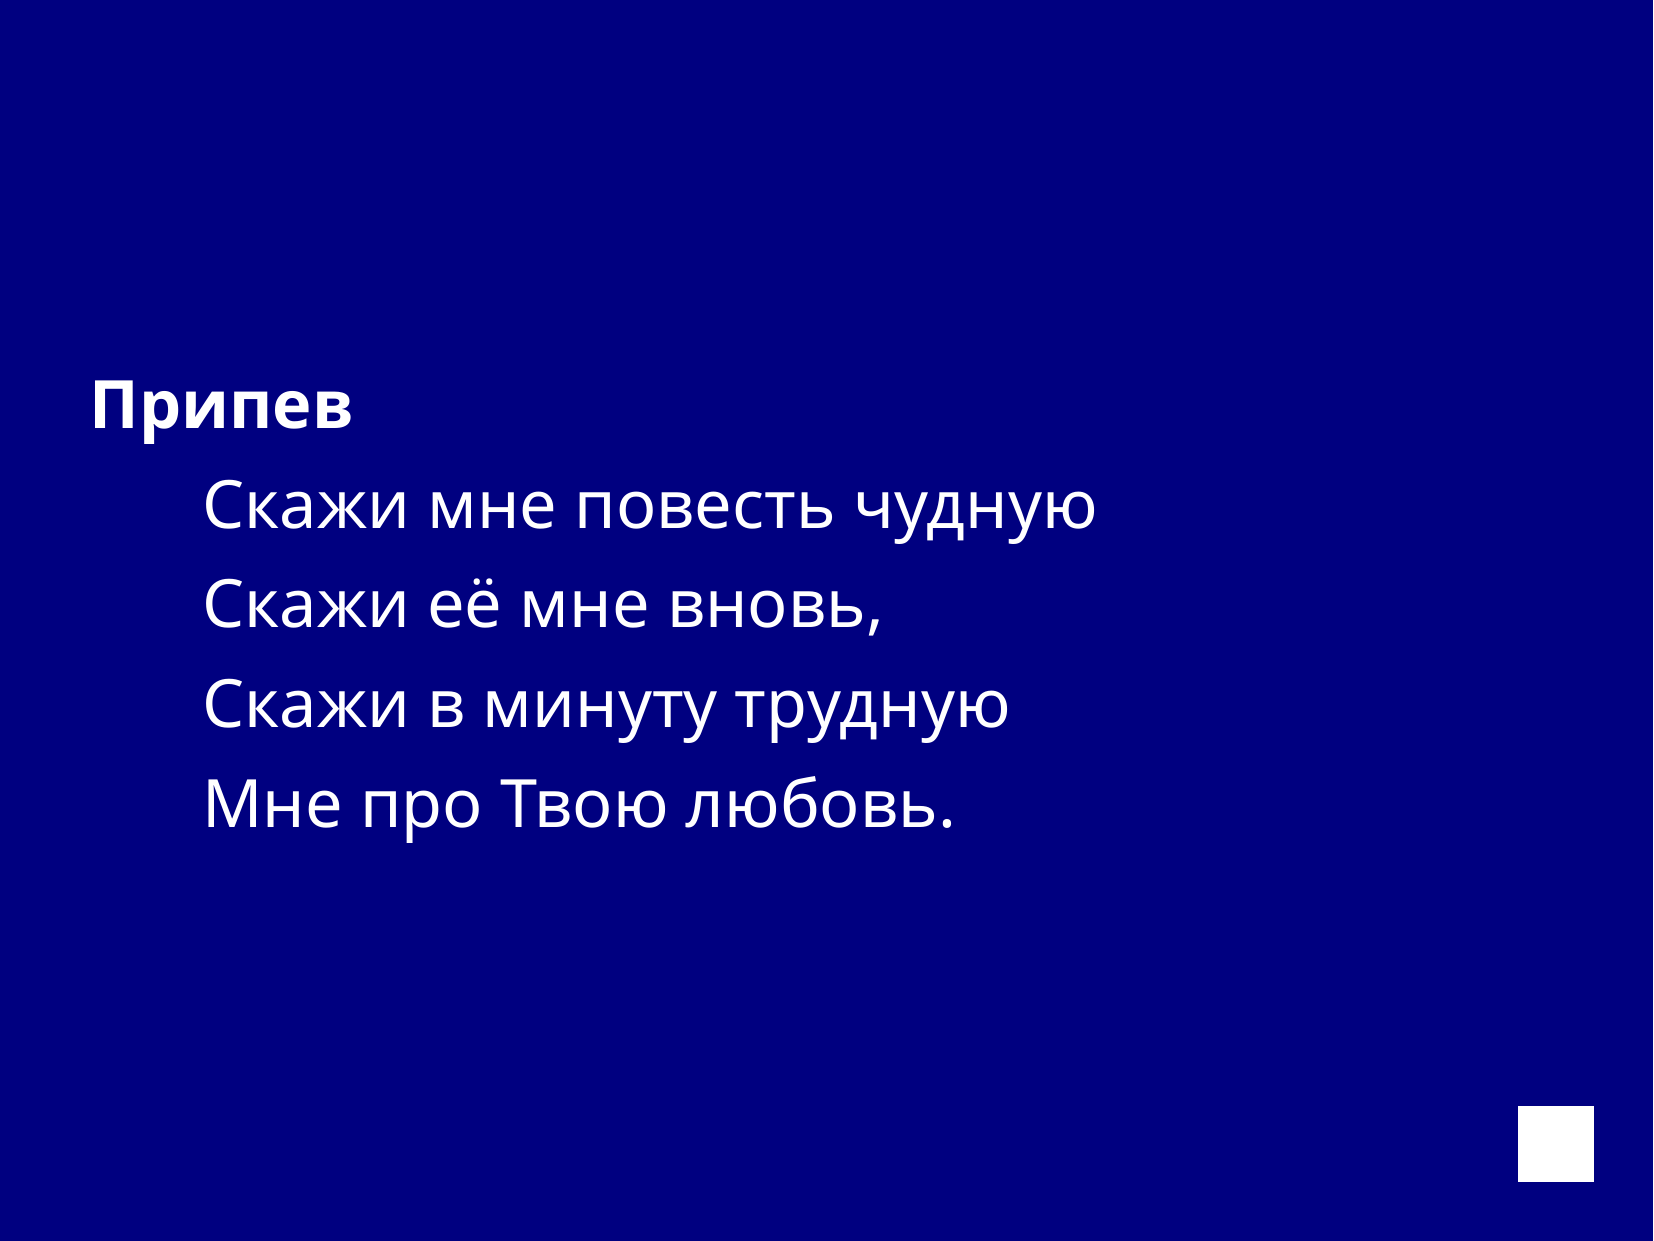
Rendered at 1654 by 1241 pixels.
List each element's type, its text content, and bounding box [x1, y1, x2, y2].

text_box [1518, 1106, 1594, 1182]
text_box Припев Скажи мне повесть чудную Скажи её мне вновь, Скажи в минуту трудную Мне про Твою любовь. [75, 150, 1576, 1163]
